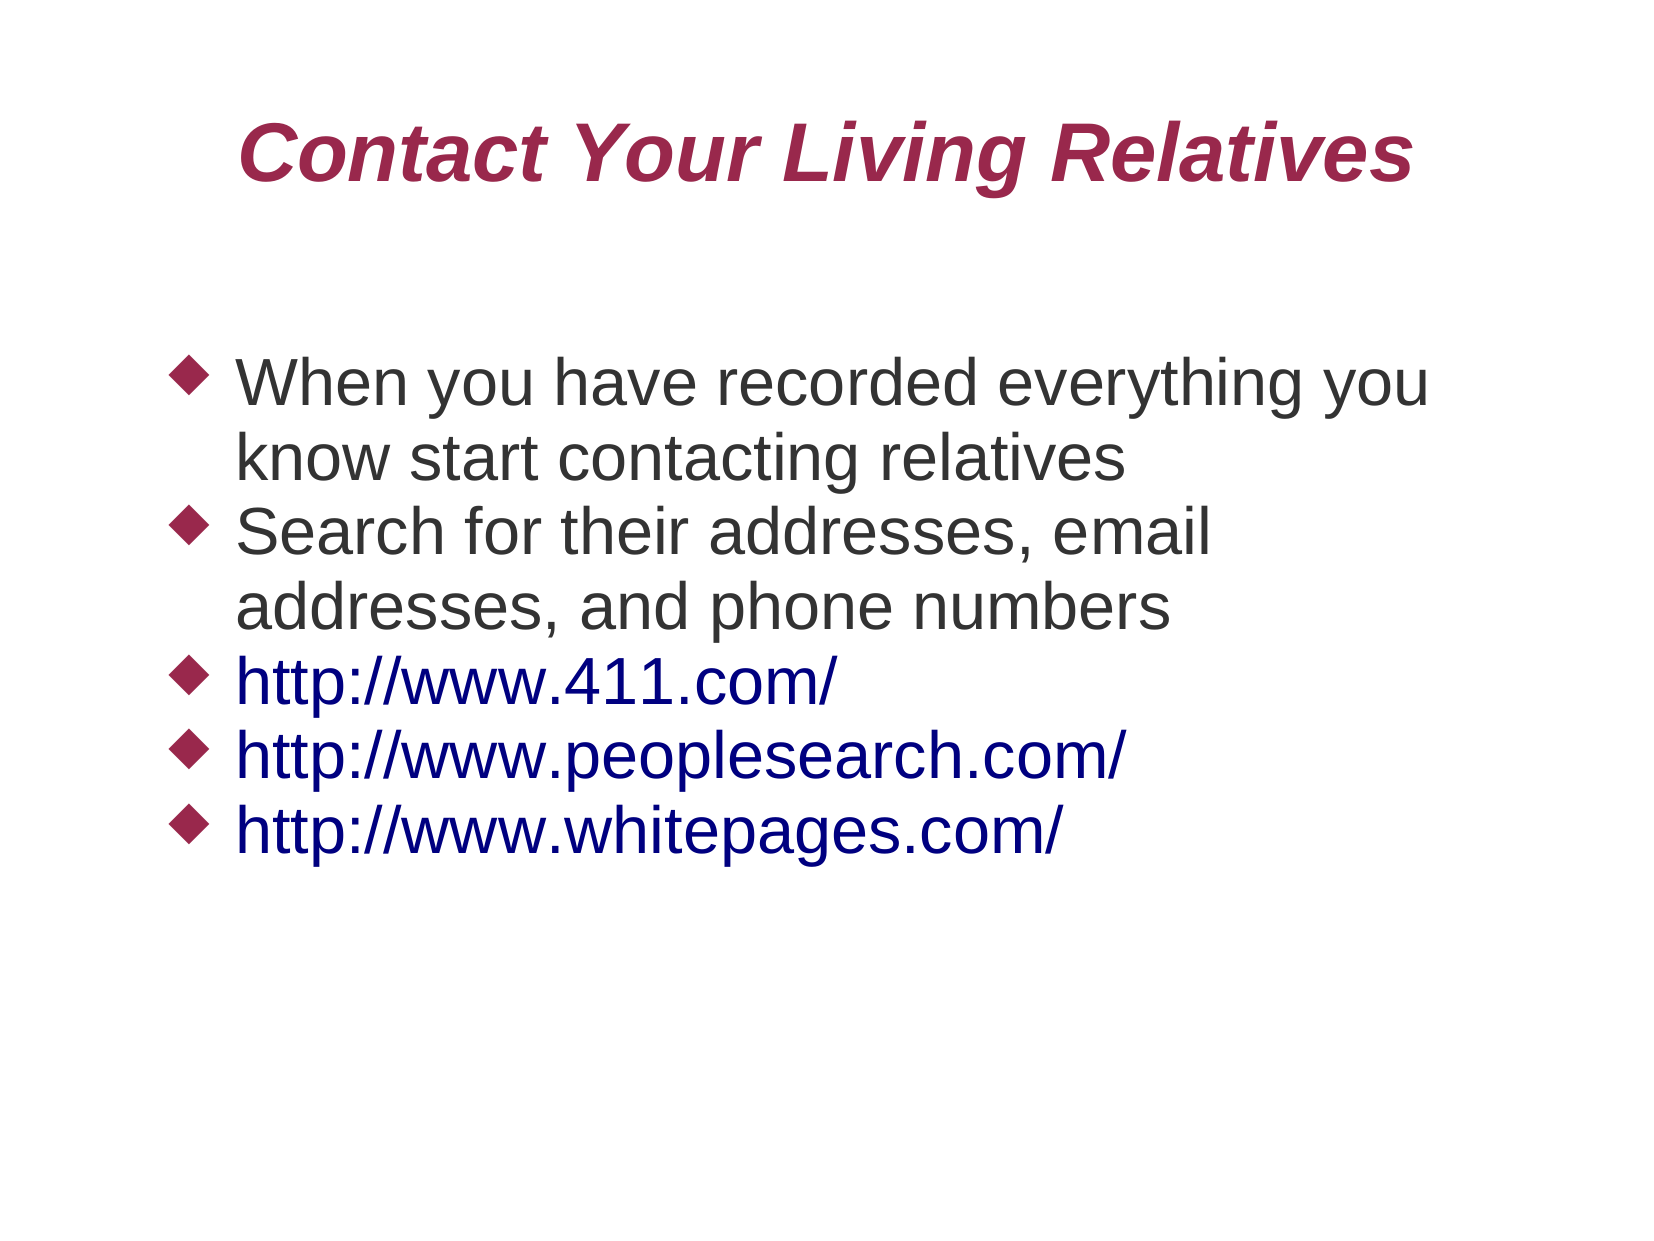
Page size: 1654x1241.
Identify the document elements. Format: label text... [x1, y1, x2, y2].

title Contact Your Living Relatives [82, 49, 1571, 257]
list When you have recorded everything you know start contacting relatives Search for their addresses, email addresses, and phone numbers http://www.411.com/ http://www.peoplesearch.com/ http://www.whitepages.com/ [152, 344, 1534, 1127]
